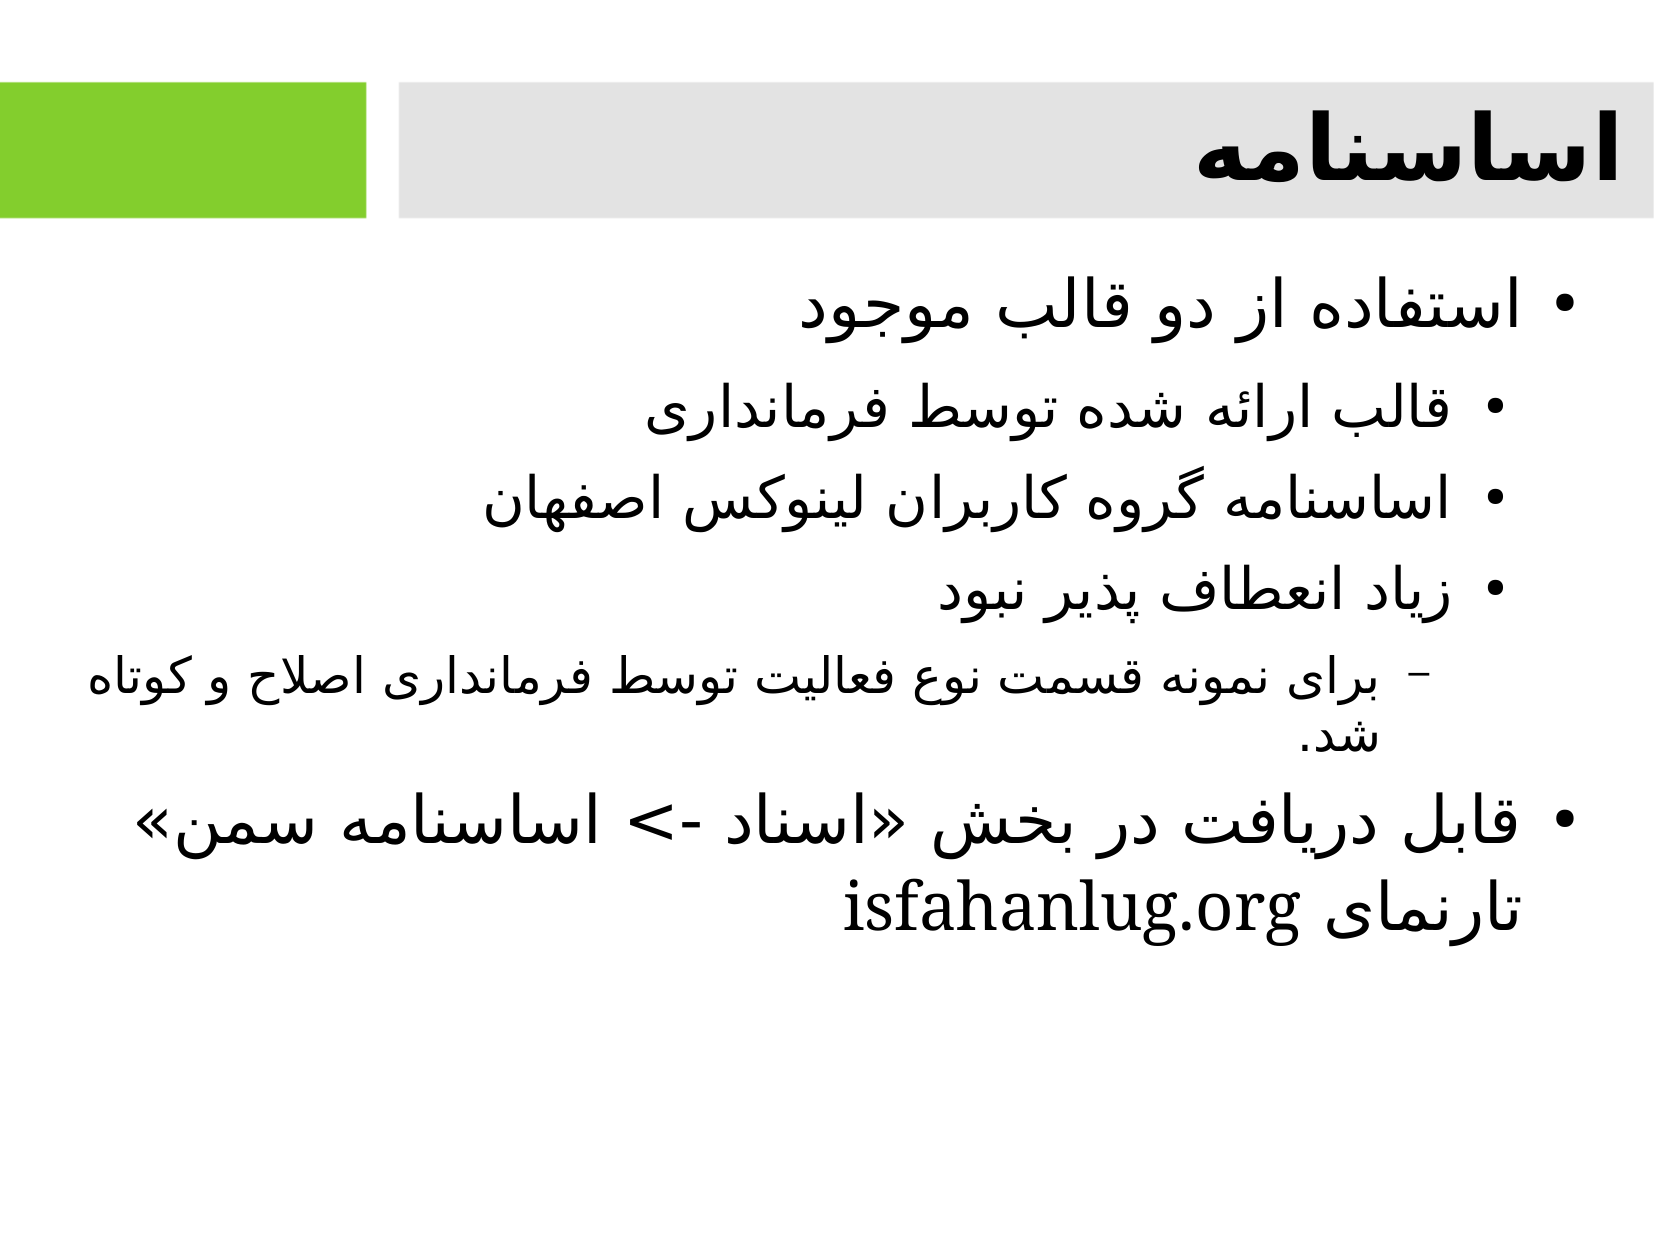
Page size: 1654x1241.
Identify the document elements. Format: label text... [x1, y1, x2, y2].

list استفاده از دو قالب موجود قالب ارائه شده توسط فرمانداری اساسنامه گروه کاربران لینوکس اصفهان زیاد انعطاف پذیر نبود برای نمونه قسمت نوع فعالیت توسط فرمانداری اصلاح و کوتاه شد. قابل دریافت در بخش «اسناد -> اساسنامه سمن» تارنمای isfahanlug.org [82, 265, 1595, 1152]
picture [0, 0, 1654, 1241]
title اساسنامه [313, 73, 1625, 223]
